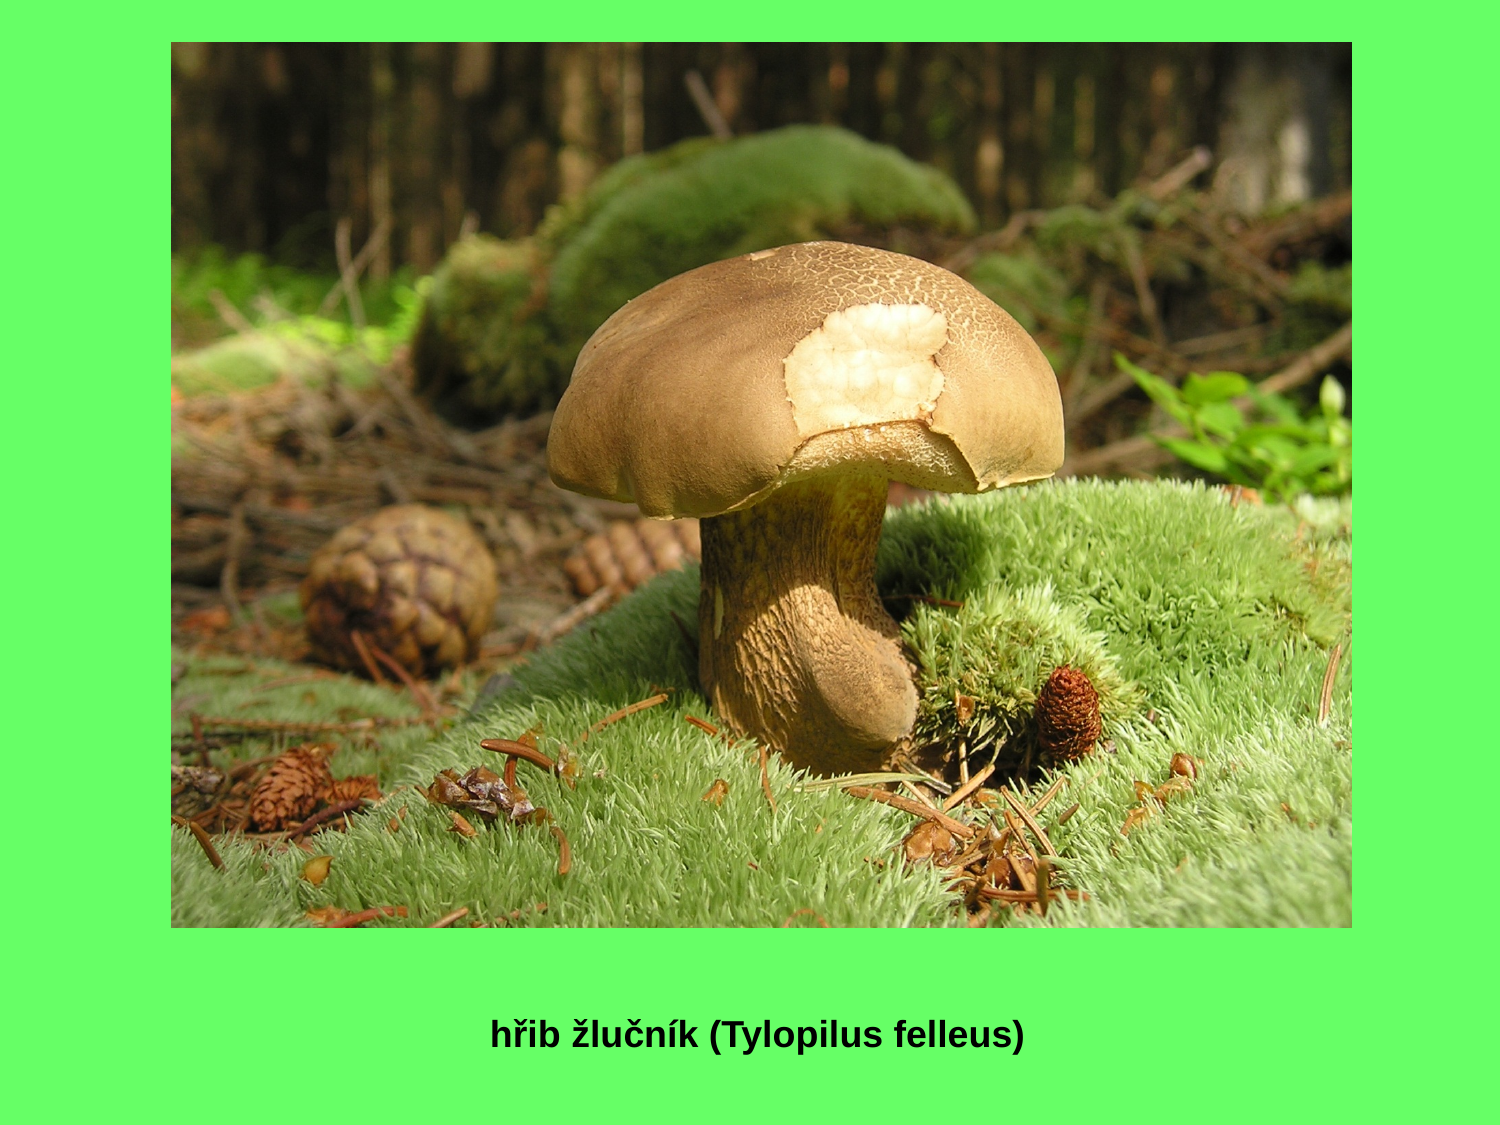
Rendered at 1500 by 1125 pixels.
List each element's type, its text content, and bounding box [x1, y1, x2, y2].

picture [171, 42, 1352, 928]
text_box hřib žlučník (Tylopilus felleus) [474, 1002, 1043, 1064]
